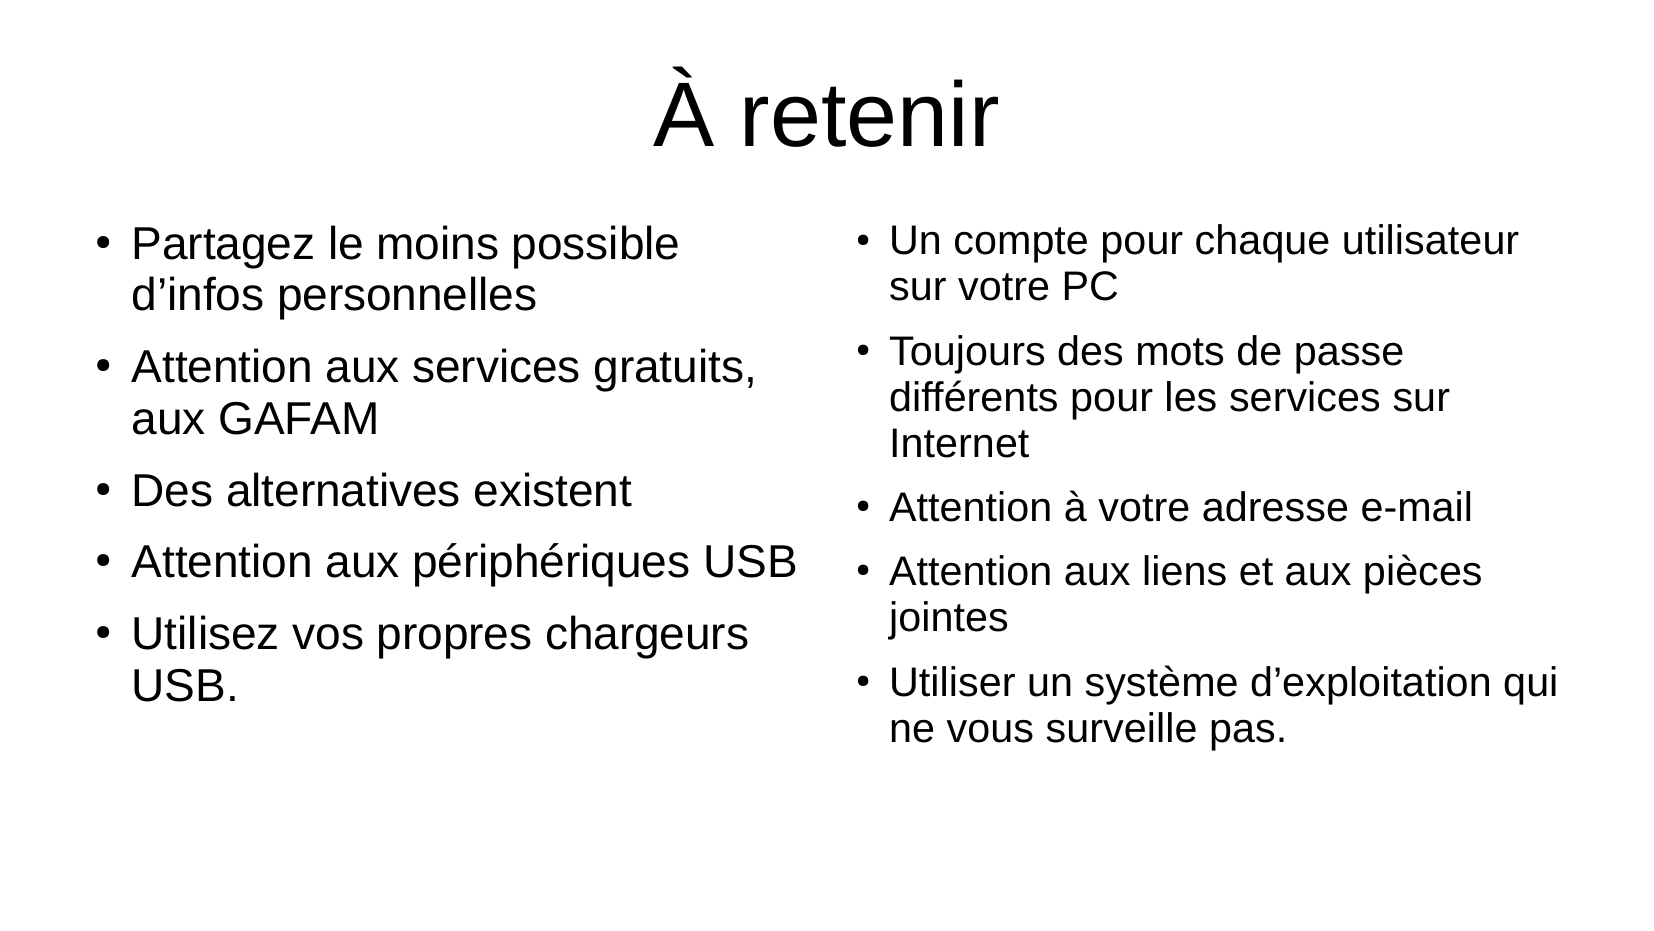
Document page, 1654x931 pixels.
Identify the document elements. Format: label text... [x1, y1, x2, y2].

title À retenir [82, 37, 1571, 193]
list Partagez le moins possible d’infos personnelles Attention aux services gratuits, aux GAFAM Des alternatives existent Attention aux périphériques USB Utilisez vos propres chargeurs USB. [82, 217, 809, 758]
list Un compte pour chaque utilisateur sur votre PC Toujours des mots de passe différents pour les services sur Internet Attention à votre adresse e-mail Attention aux liens et aux pièces jointes Utiliser un système d’exploitation qui ne vous surveille pas. [845, 217, 1572, 758]
